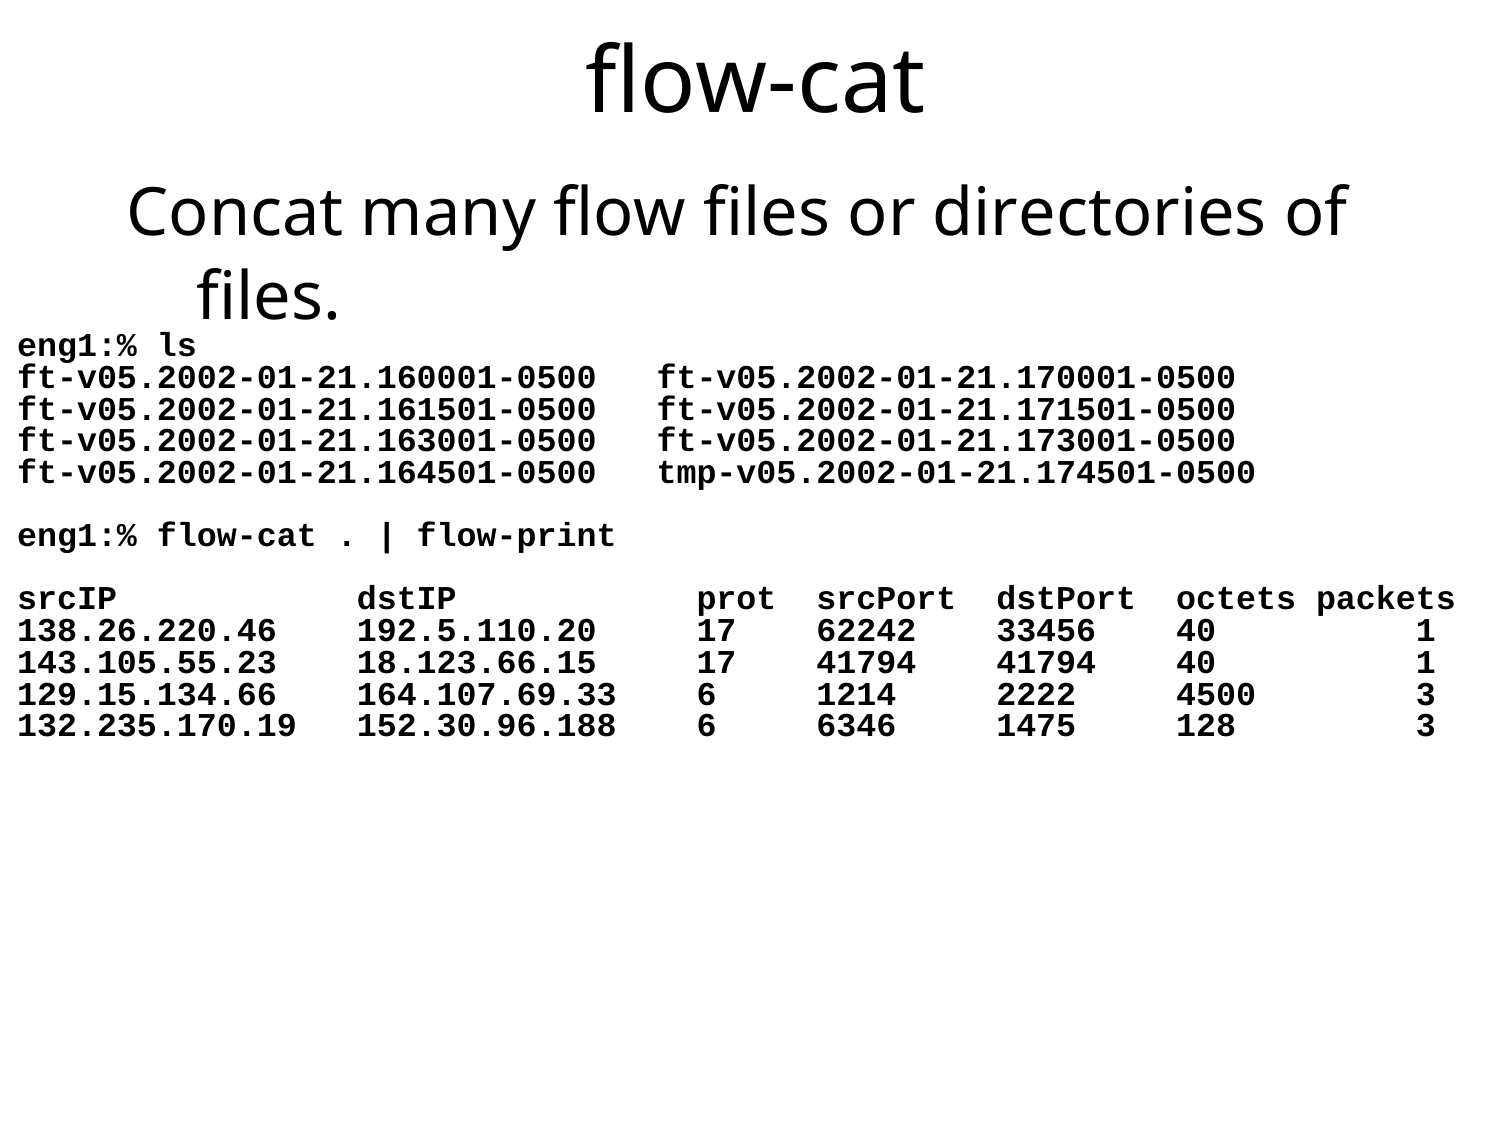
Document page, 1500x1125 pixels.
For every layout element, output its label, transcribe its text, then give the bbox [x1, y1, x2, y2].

text_box eng1:% ls ft-v05.2002-01-21.160001-0500 ft-v05.2002-01-21.170001-0500 ft-v05.2002-01-21.161501-0500 ft-v05.2002-01-21.171501-0500 ft-v05.2002-01-21.163001-0500 ft-v05.2002-01-21.173001-0500 ft-v05.2002-01-21.164501-0500 tmp-v05.2002-01-21.174501-0500 eng1:% flow-cat . | flow-print srcIP dstIP prot srcPort dstPort octets packets 138.26.220.46 192.5.110.20 17 62242 33456 40 1 143.105.55.23 18.123.66.15 17 41794 41794 40 1 129.15.134.66 164.107.69.33 6 1214 2222 4500 3 132.235.170.19 152.30.96.188 6 6346 1475 128 3 [11, 331, 1500, 842]
list Concat many flow files or directories of files. [112, 159, 1388, 331]
title flow-cat [124, 0, 1400, 210]
